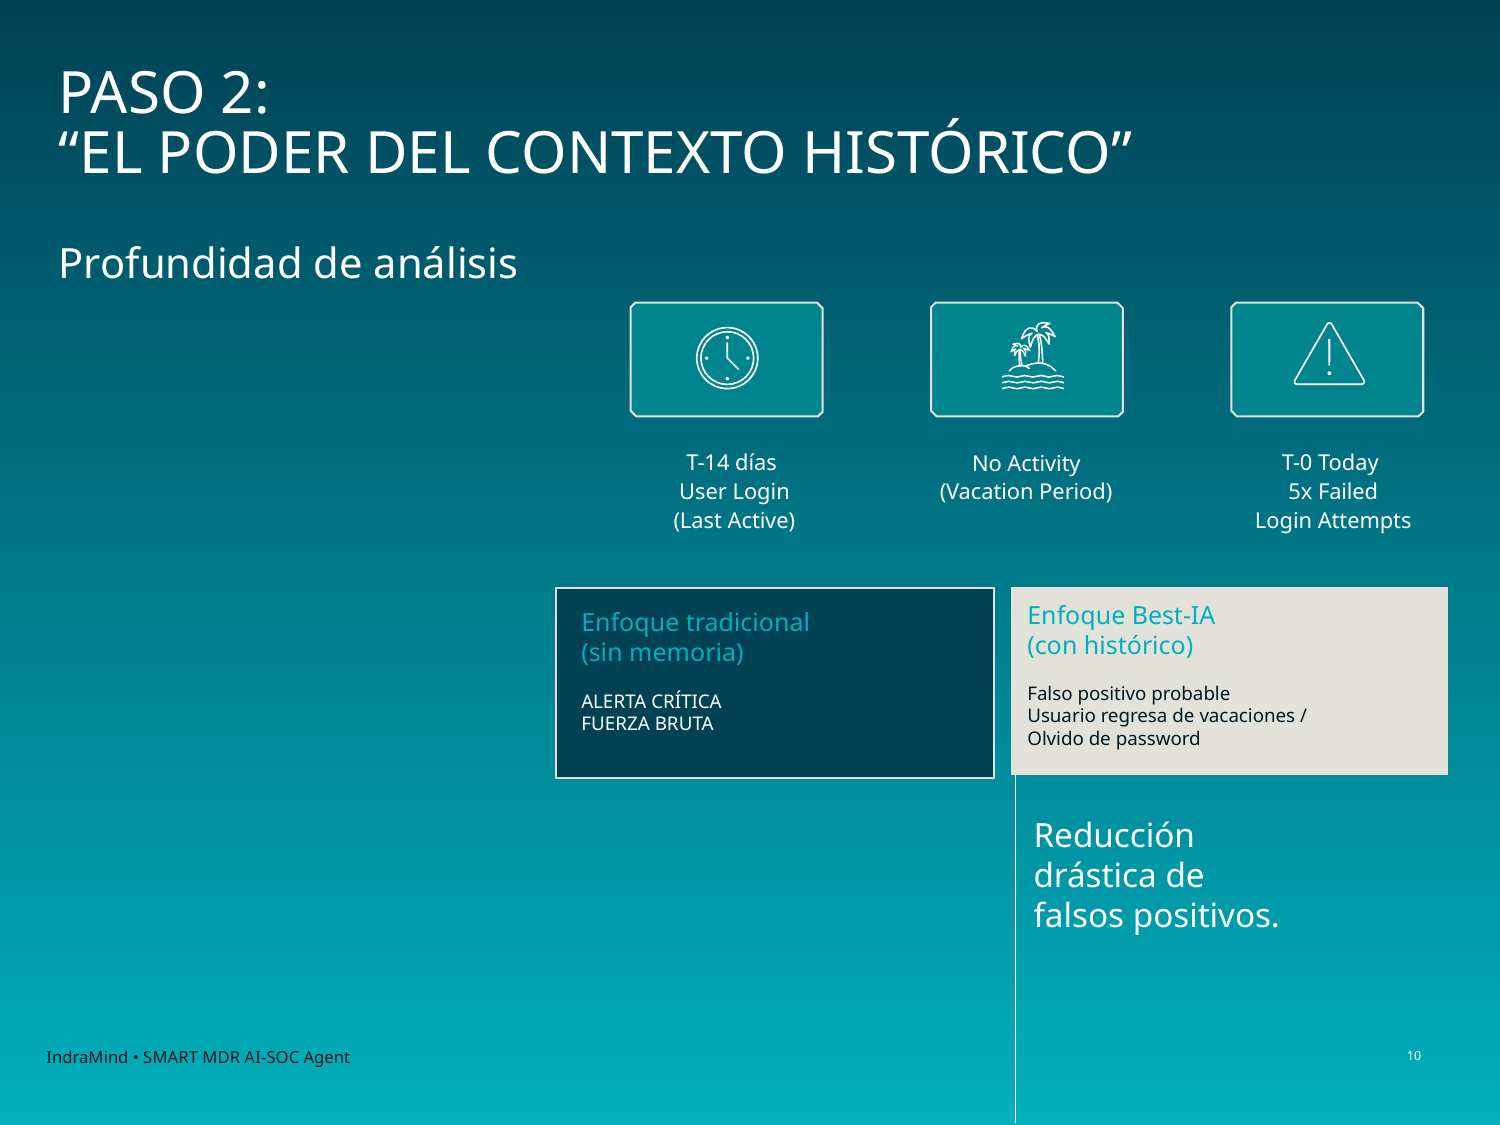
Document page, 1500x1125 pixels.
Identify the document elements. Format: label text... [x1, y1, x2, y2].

text_box [1231, 302, 1424, 417]
footer IndraMind • SMART MDR AI-SOC Agent [46, 1026, 543, 1087]
text_box [931, 302, 1123, 417]
text_box No Activity (Vacation Period) [924, 445, 1127, 504]
text_box [1013, 588, 1447, 774]
text_box Reducción drástica de falsos positivos. [1033, 813, 1296, 936]
slide_number 10 [1406, 1026, 1453, 1087]
picture [1289, 313, 1370, 394]
picture [687, 318, 768, 399]
text_box PASO 2: “EL PODER DEL CONTEXTO HISTÓRICO” Profundidad de análisis [58, 66, 1364, 185]
text_box Enfoque tradicional (sin memoria) ALERTA CRÍTICA FUERZA BRUTA [580, 606, 852, 736]
text_box T-0 Today 5x Failed Login Attempts [1251, 445, 1415, 533]
picture [995, 319, 1071, 395]
text_box Enfoque Best-IA (con histórico) Falso positivo probable Usuario regresa de vacaciones / Olvido de password [1026, 598, 1364, 751]
text_box [630, 302, 823, 417]
text_box [556, 588, 994, 778]
text_box T-14 días User Login (Last Active) [668, 445, 800, 533]
